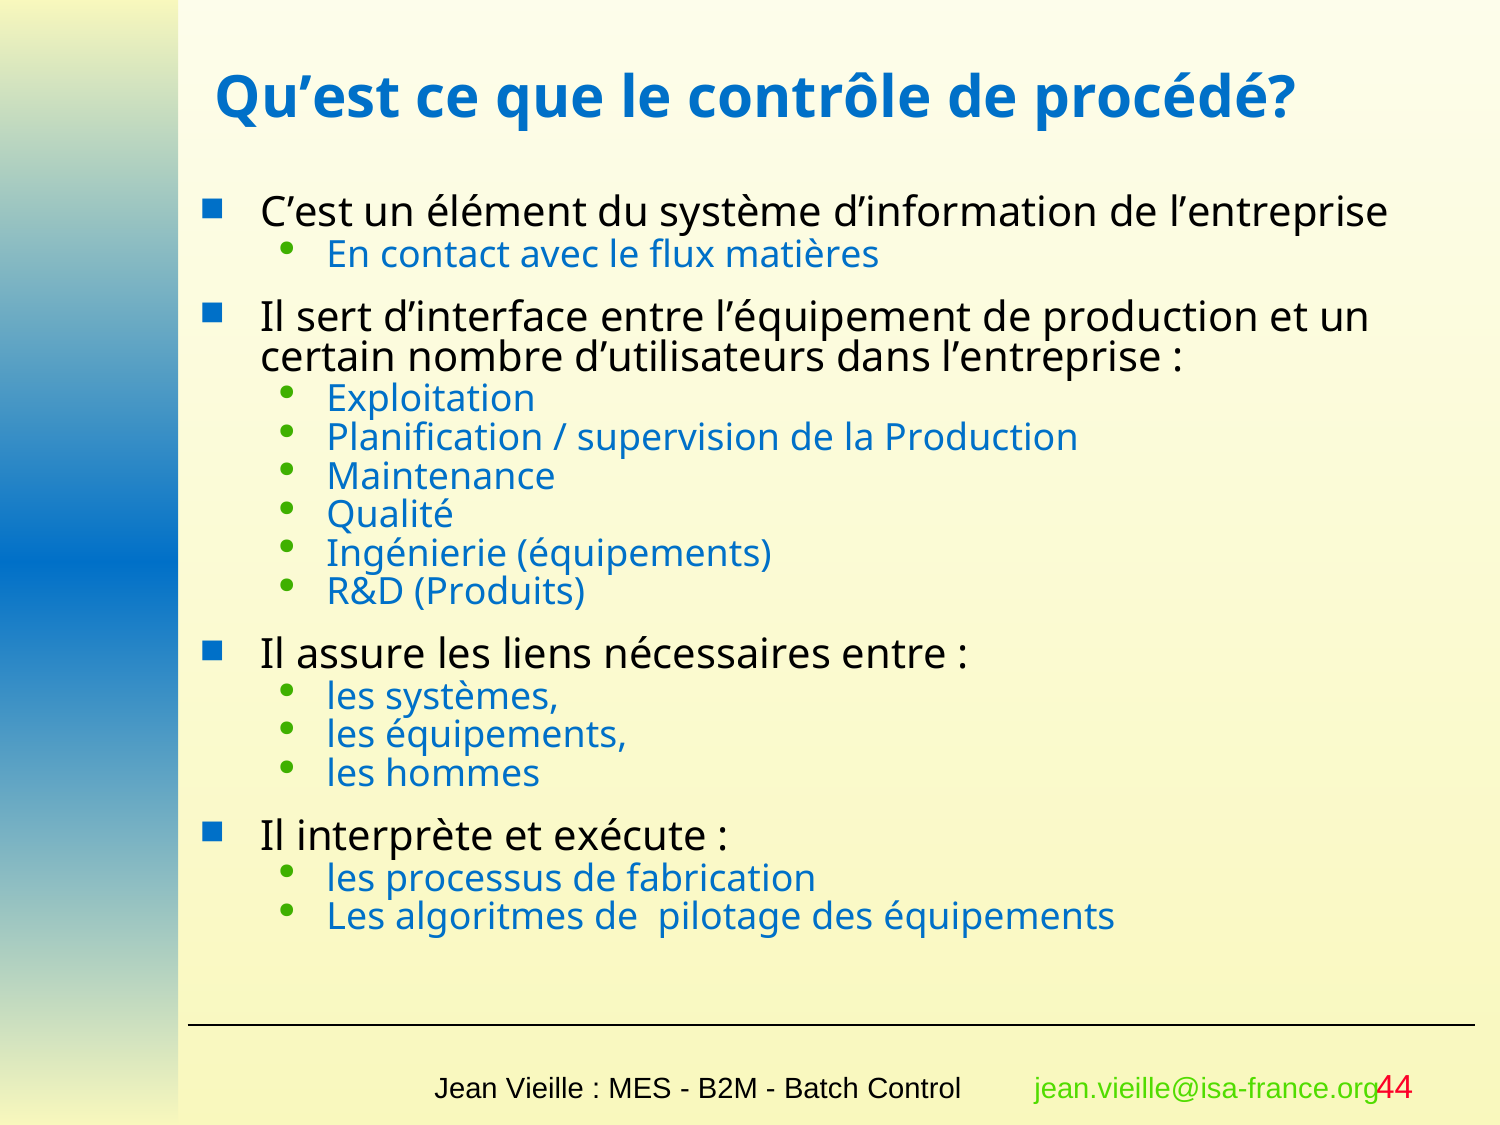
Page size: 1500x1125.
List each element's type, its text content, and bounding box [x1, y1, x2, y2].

title Qu’est ce que le contrôle de procédé? [199, 24, 1466, 163]
list C’est un élément du système d’information de l’entreprise En contact avec le flux matières Il sert d’interface entre l’équipement de production et un certain nombre d’utilisateurs dans l’entreprise : Exploitation Planification / supervision de la Production Maintenance Qualité Ingénierie (équipements) R&D (Produits) Il assure les liens nécessaires entre : les systèmes, les équipements, les hommes Il interprète et exécute : les processus de fabrication Les algoritmes de pilotage des équipements [189, 187, 1468, 1003]
